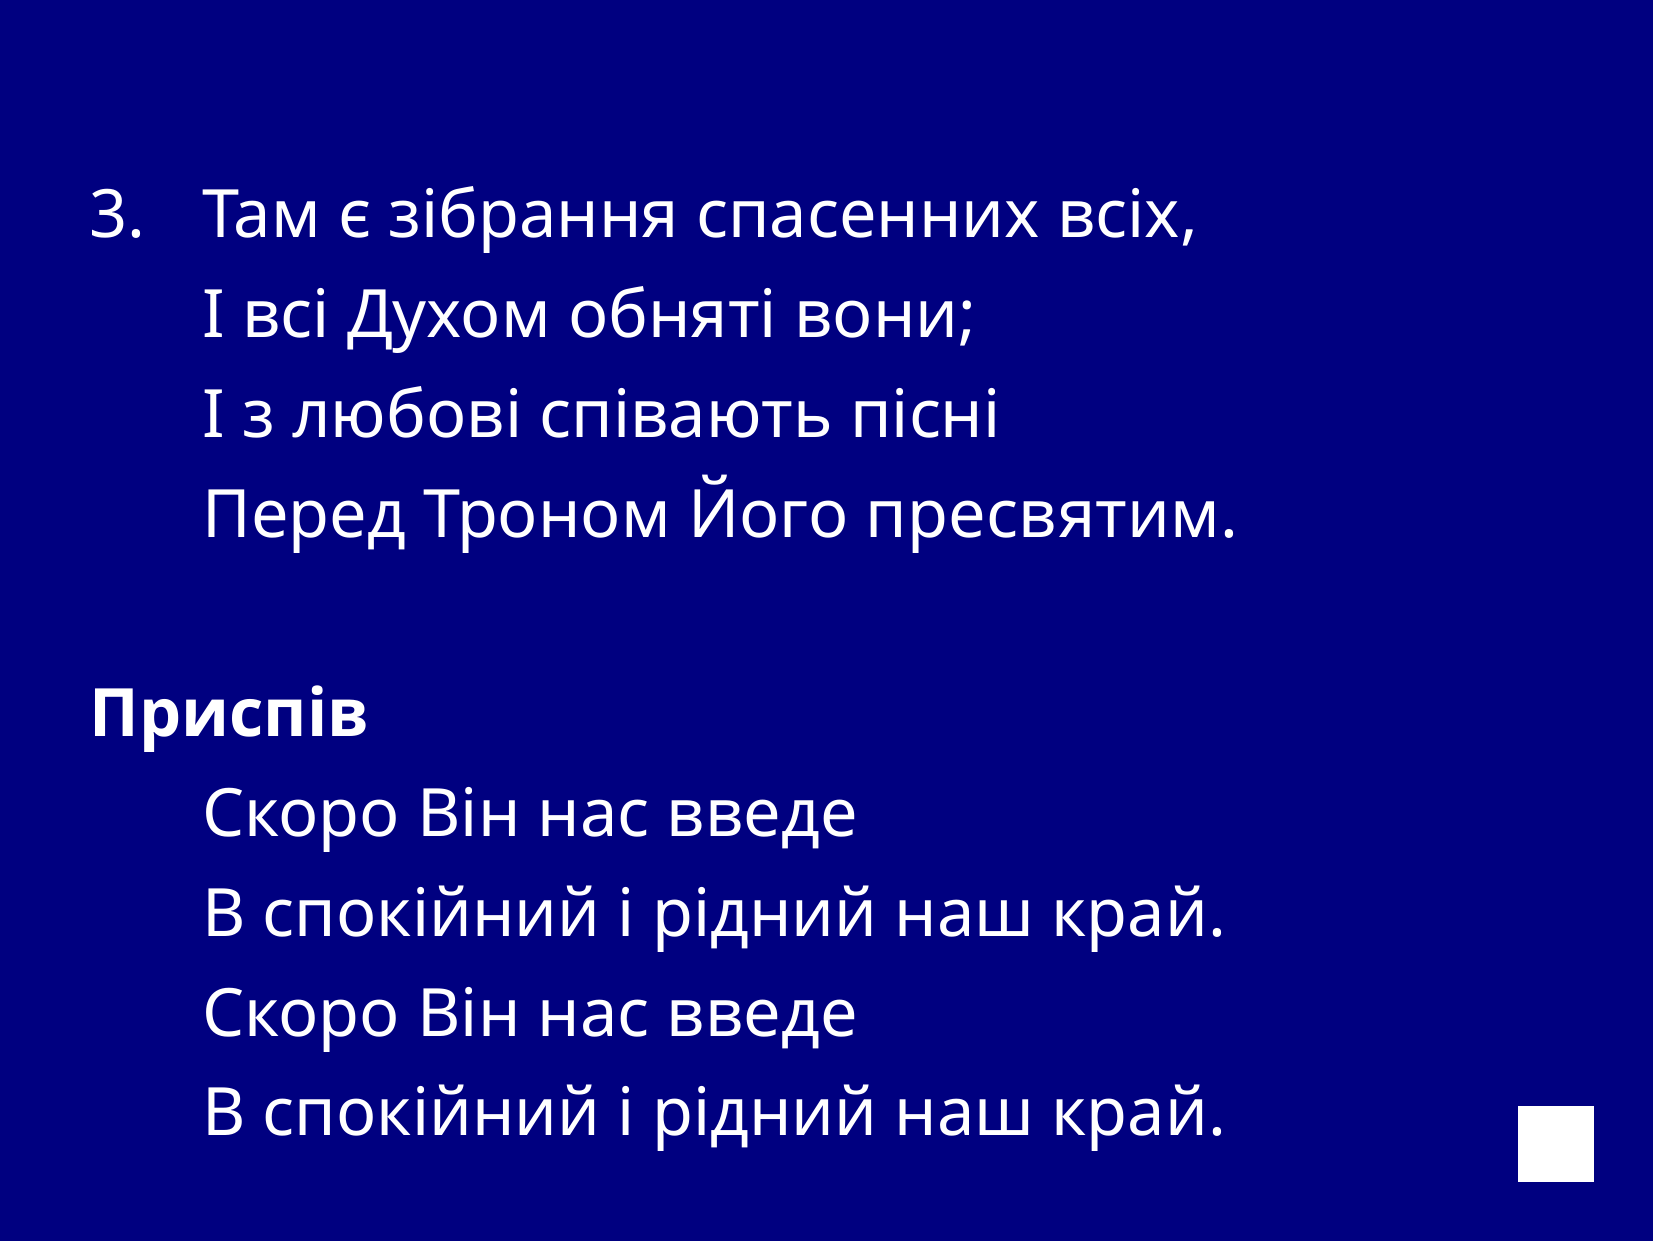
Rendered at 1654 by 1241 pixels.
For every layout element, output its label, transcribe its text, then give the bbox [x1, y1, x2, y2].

text_box 3. Там є зібрання спасенних всіх, І всі Духом обняті вони; І з любові співають пісні Перед Троном Його пресвятим. Приспів Скоро Він нас введе В спокійний і рідний наш край. Скоро Він нас введе В спокійний і рідний наш край. [75, 150, 1576, 1163]
text_box [1518, 1106, 1594, 1182]
